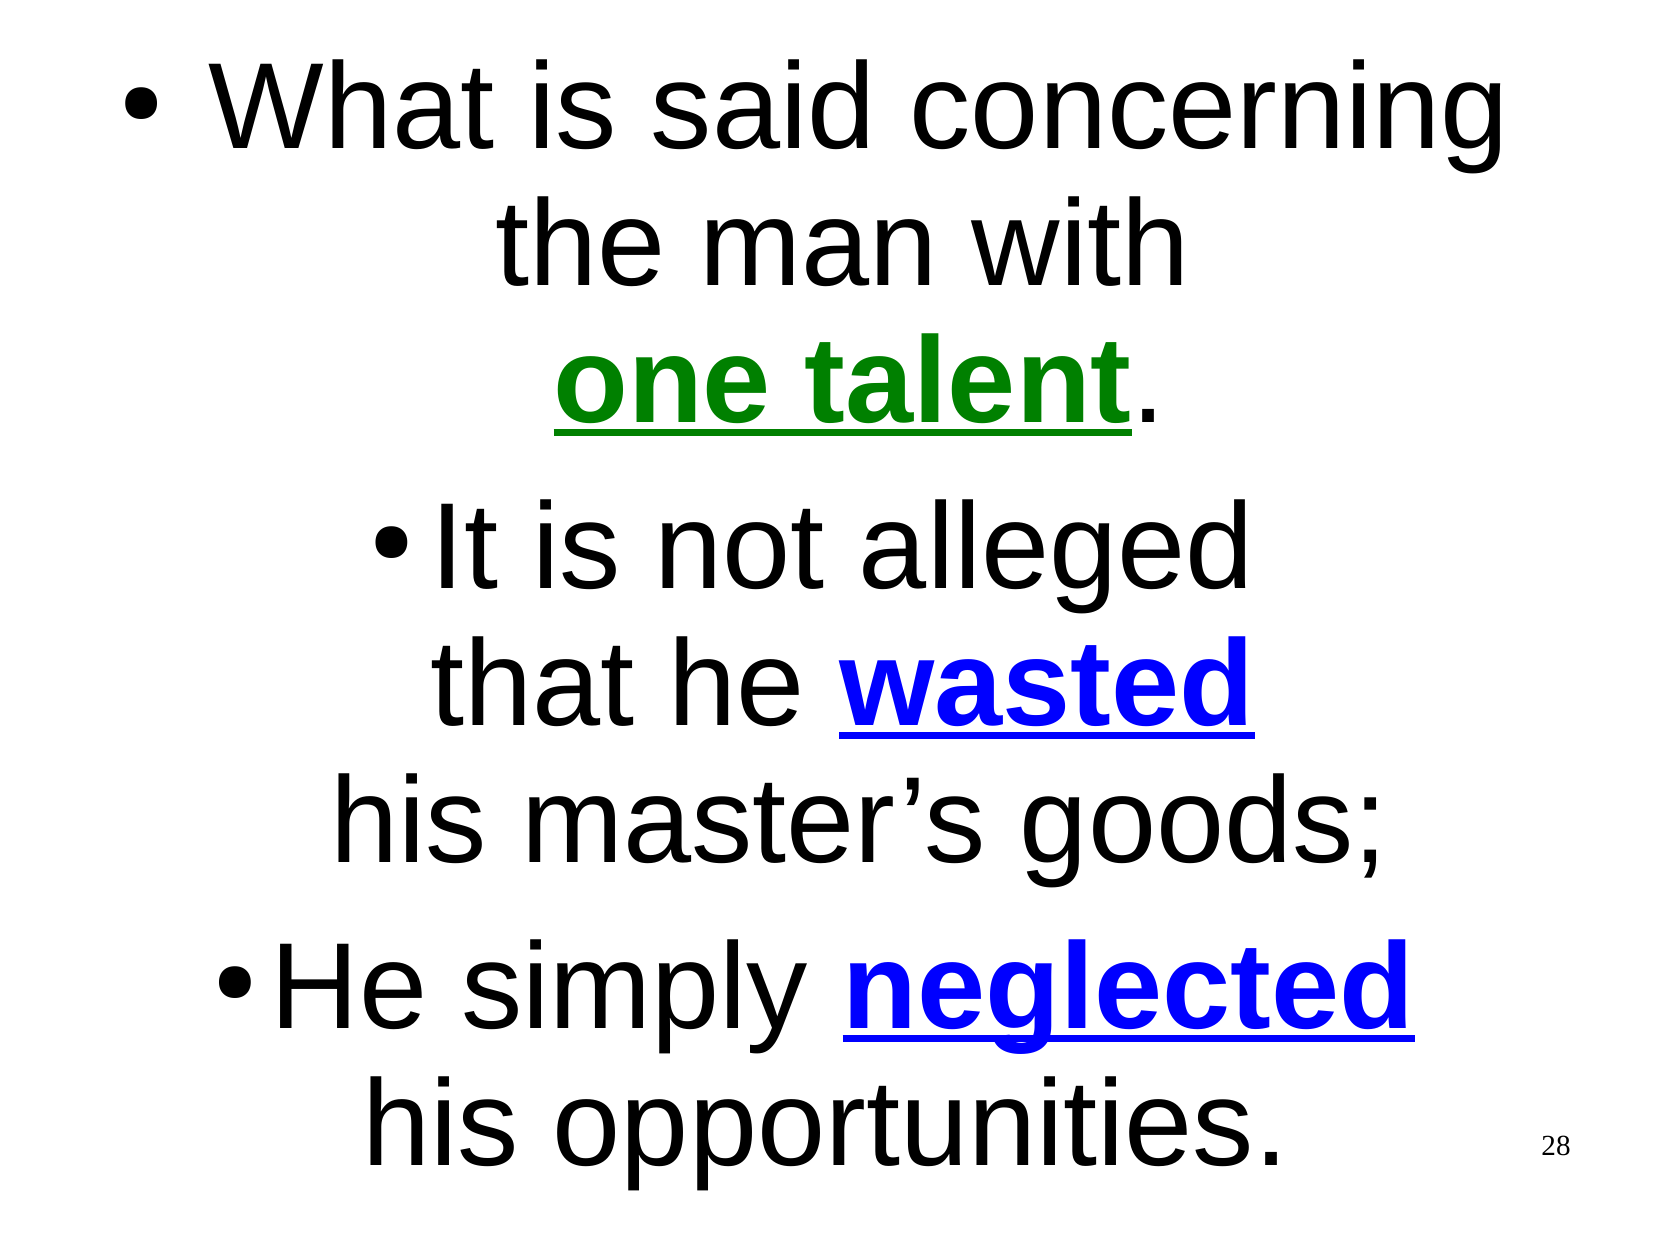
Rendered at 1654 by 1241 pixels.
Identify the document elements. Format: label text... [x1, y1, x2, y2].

list What is said concerning the man with one talent. It is not alleged that he wasted his master’s goods; He simply neglected his opportunities. [0, 37, 1651, 1201]
